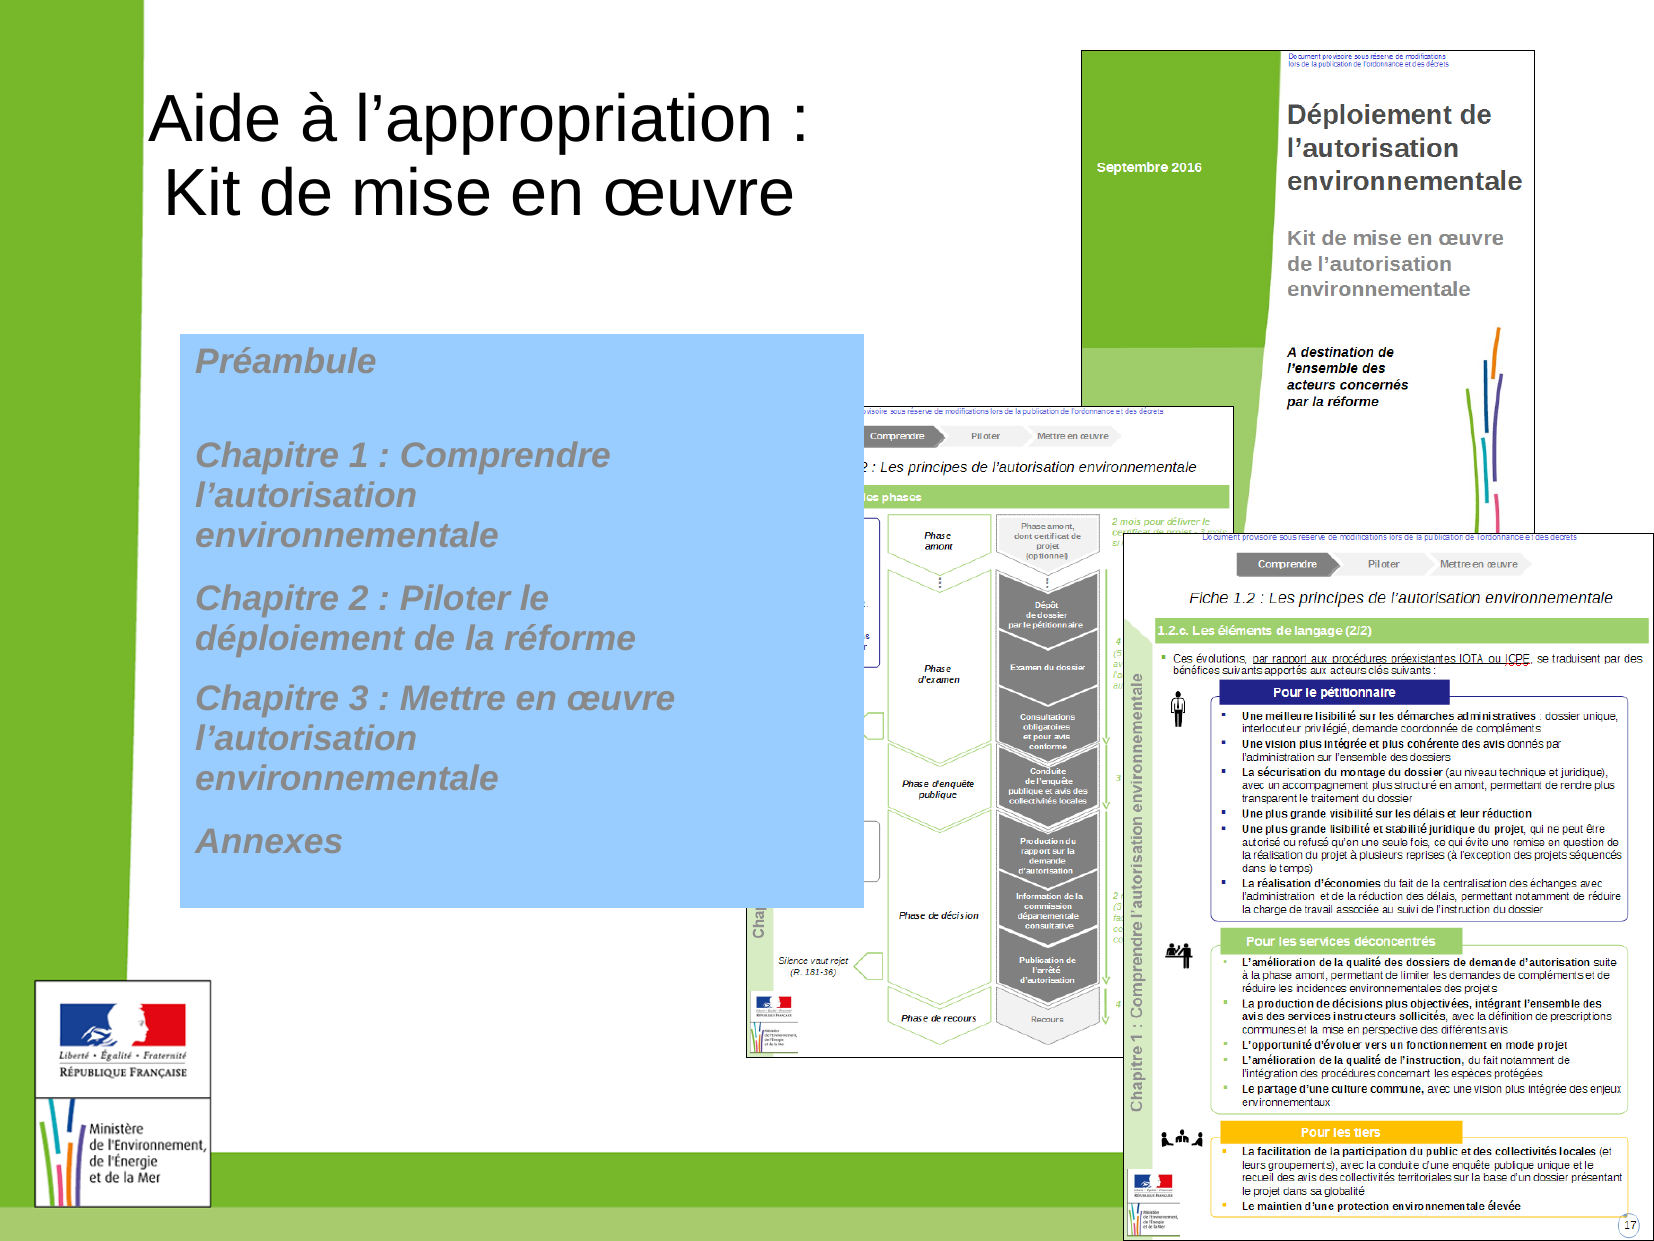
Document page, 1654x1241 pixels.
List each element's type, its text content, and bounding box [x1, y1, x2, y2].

table_cell Chapitre 1 : Comprendre l’autorisation environnementale [180, 428, 736, 571]
table_cell [736, 428, 864, 571]
table_cell Chapitre 3 : Mettre en œuvre l’autorisation environnementale [180, 671, 736, 814]
table_header Préambule [180, 334, 736, 428]
table_cell [736, 671, 864, 814]
table_cell Chapitre 2 : Piloter le déploiement de la réforme [180, 571, 736, 671]
table_header [736, 334, 864, 428]
table_cell Annexes [180, 814, 736, 908]
picture [0, 0, 1654, 1241]
table_cell [736, 814, 864, 908]
title Aide à l’appropriation : Kit de mise en œuvre [82, 49, 877, 262]
table_cell [736, 571, 864, 671]
